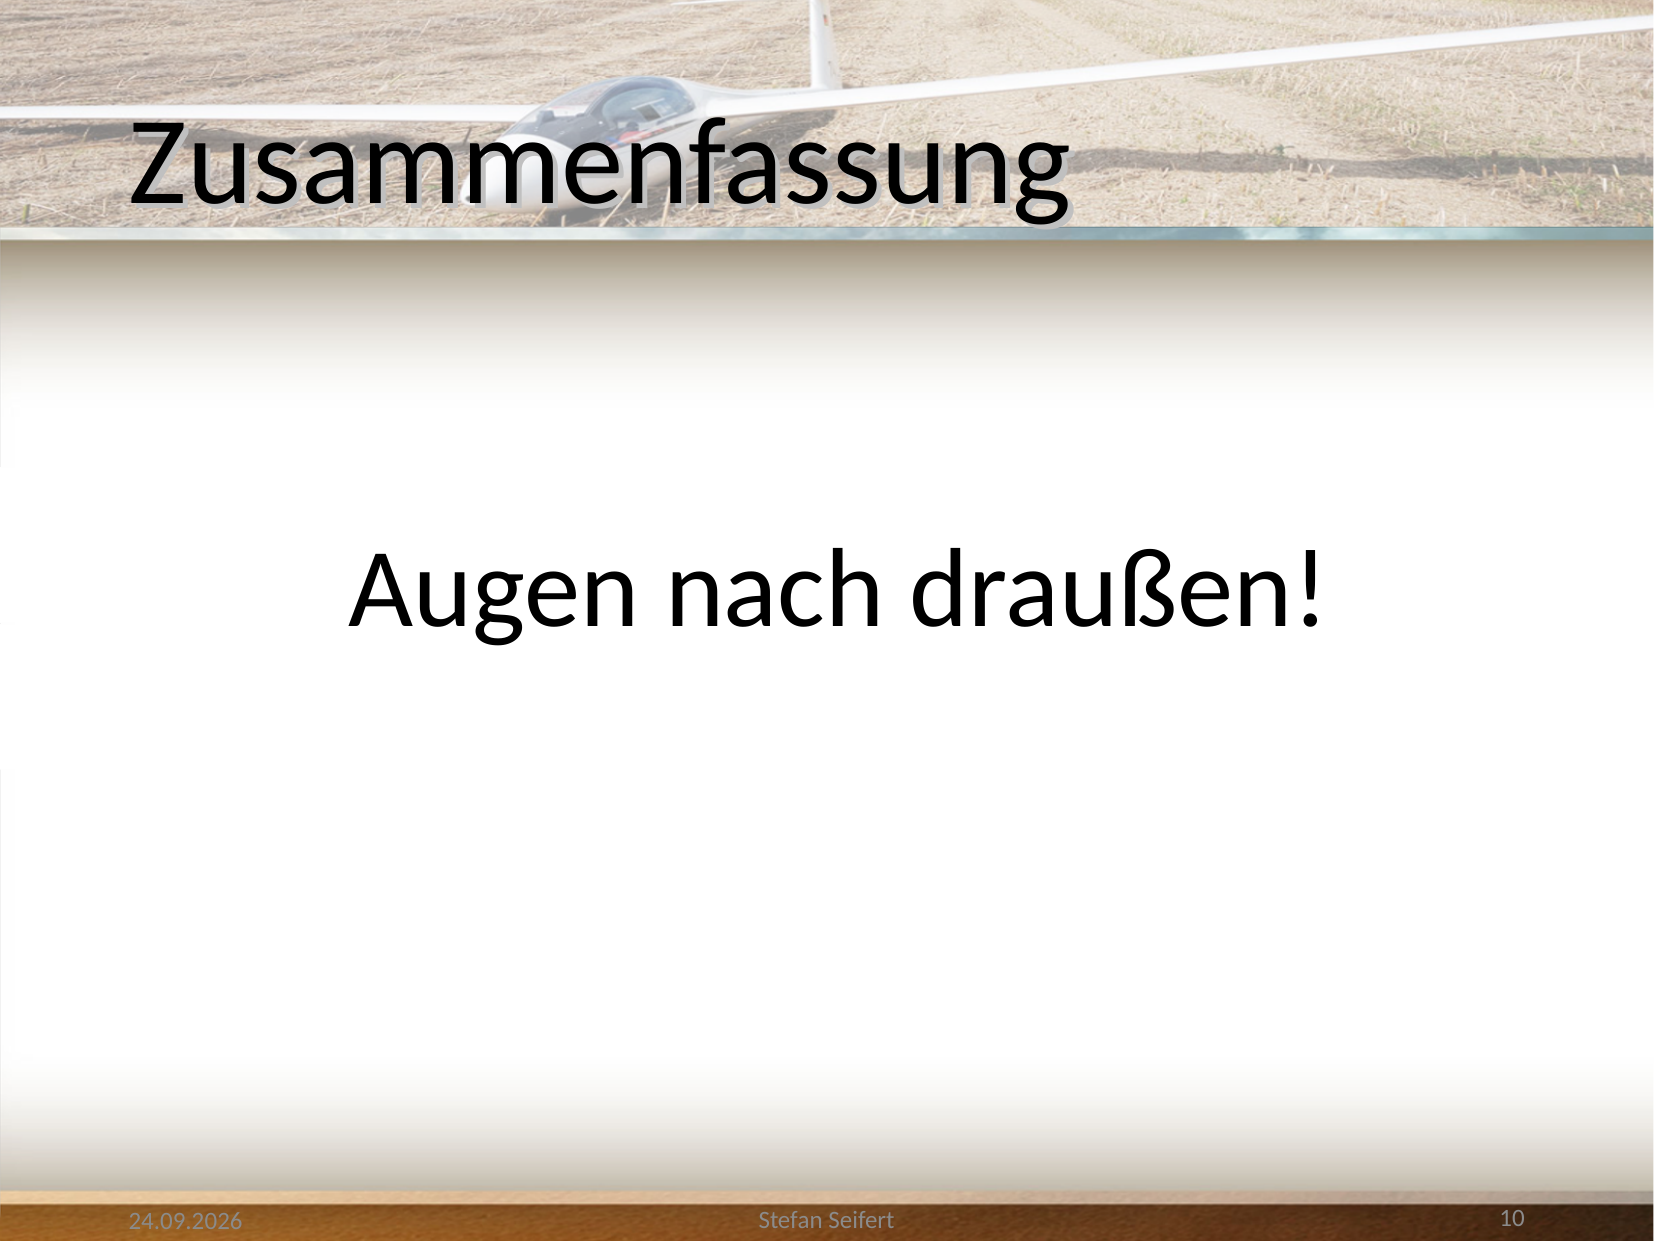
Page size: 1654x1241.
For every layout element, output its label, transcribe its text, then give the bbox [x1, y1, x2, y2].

list Augen nach draußen! [113, 330, 1540, 1168]
slide_number <number> [1167, 1192, 1540, 1241]
slide_number 26.02.2015 [113, 1192, 486, 1241]
title Zusammenfassung [113, 33, 1540, 273]
footer Stefan Seifert [547, 1192, 1106, 1241]
picture [0, 0, 1654, 1241]
